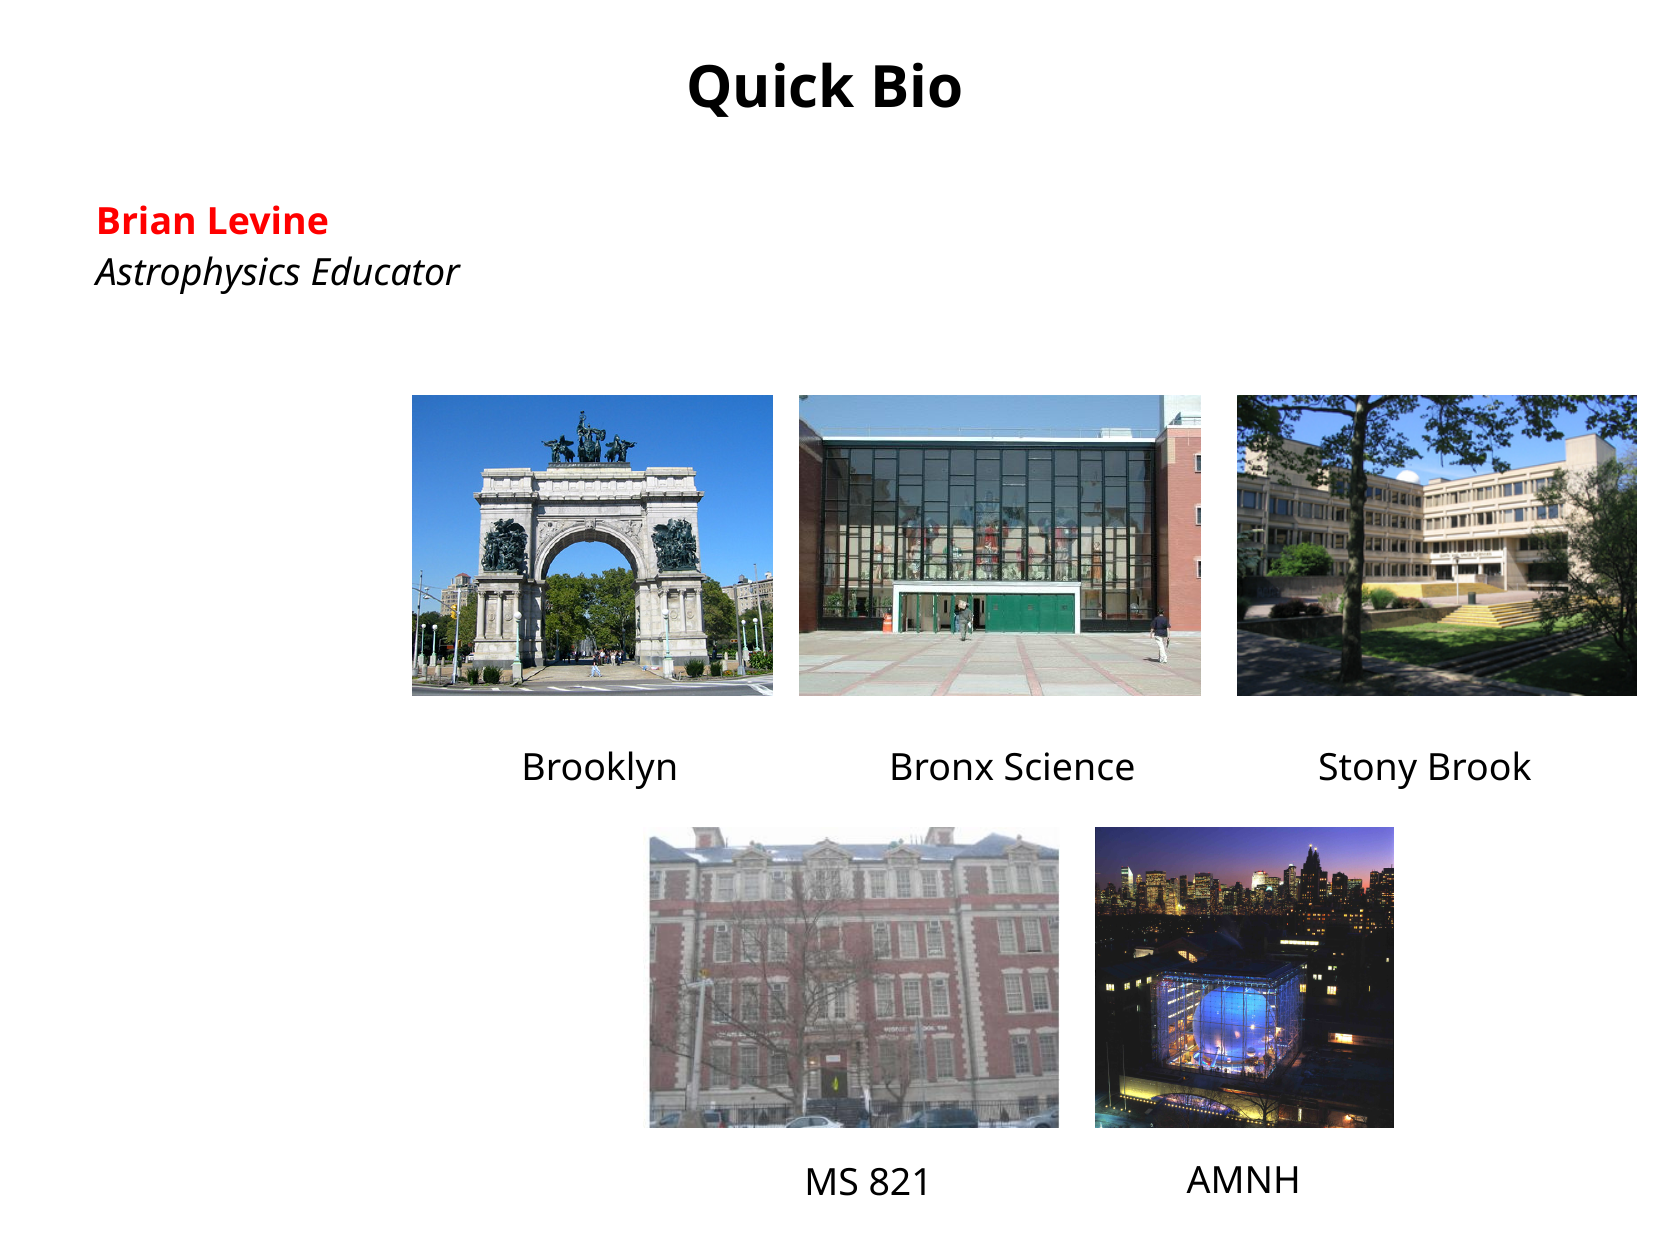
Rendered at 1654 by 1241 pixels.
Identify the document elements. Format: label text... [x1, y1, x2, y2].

picture [1095, 827, 1394, 1128]
text_box Stony Brook [1200, 732, 1651, 800]
picture [1237, 395, 1637, 696]
picture [643, 827, 1060, 1128]
text_box AMNH [1018, 1145, 1469, 1213]
text_box Bronx Science [787, 732, 1200, 800]
text_box MS 821 [643, 1148, 1094, 1241]
picture [412, 395, 773, 696]
text_box Brooklyn [375, 732, 787, 800]
text_box Quick Bio [262, 37, 1388, 134]
text_box Brian Levine Astrophysics Educator [81, 187, 601, 307]
picture [799, 395, 1201, 696]
